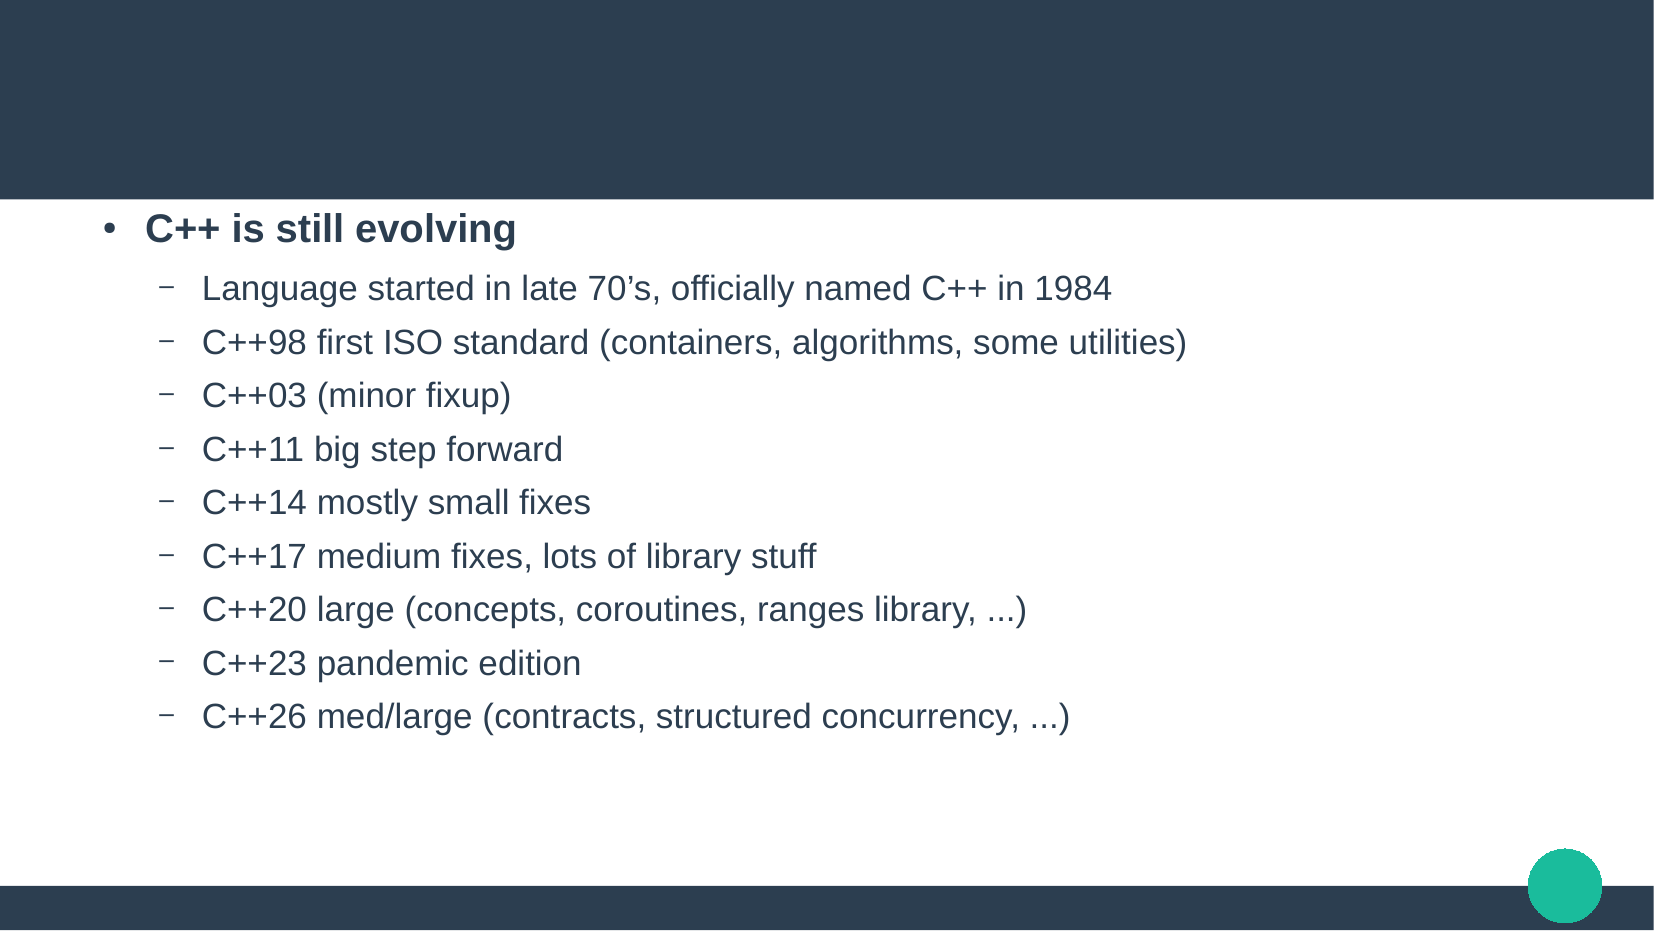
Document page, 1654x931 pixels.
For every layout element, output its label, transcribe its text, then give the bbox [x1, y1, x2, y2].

list C++ is still evolving Language started in late 70’s, officially named C++ in 1984 C++98 first ISO standard (containers, algorithms, some utilities) C++03 (minor fixup) C++11 big step forward C++14 mostly small fixes C++17 medium fixes, lots of library stuff C++20 large (concepts, coroutines, ranges library, ...) C++23 pandemic edition C++26 med/large (contracts, structured concurrency, ...) [88, 206, 1565, 739]
